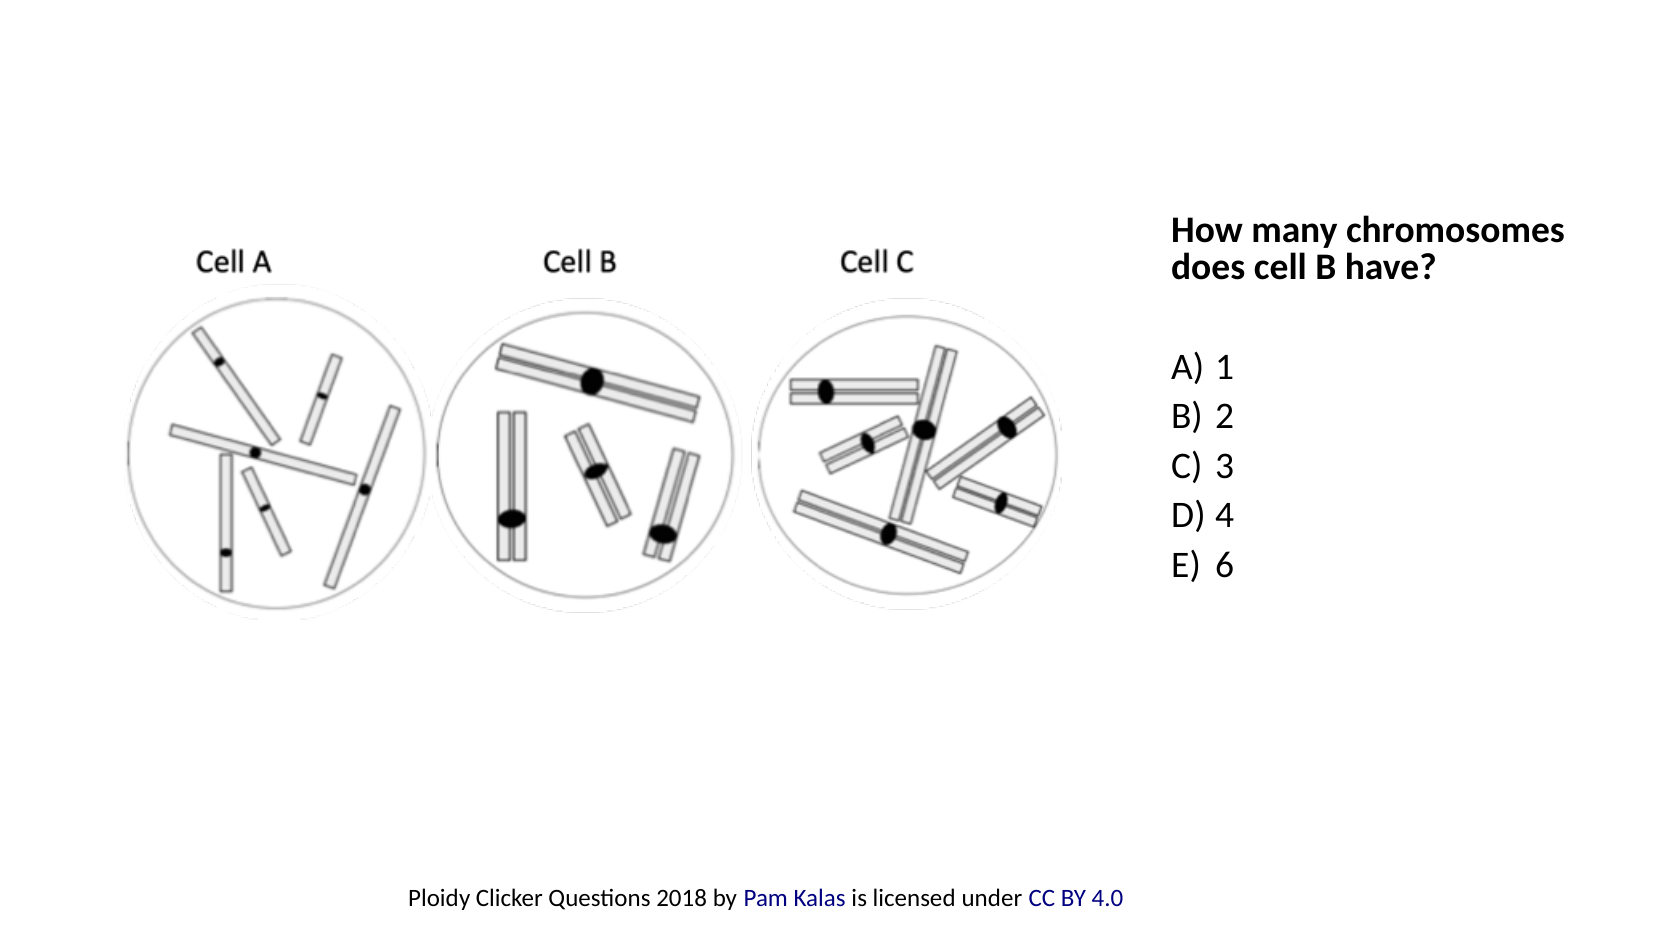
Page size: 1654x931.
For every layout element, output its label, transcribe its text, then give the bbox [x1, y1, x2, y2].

picture [123, 233, 1063, 621]
text_box How many chromosomes does cell B have? 1 2 3 4 6 [1156, 206, 1595, 705]
text_box Ploidy Clicker Questions 2018 by Pam Kalas is licensed under CC BY 4.0 [393, 879, 1145, 926]
